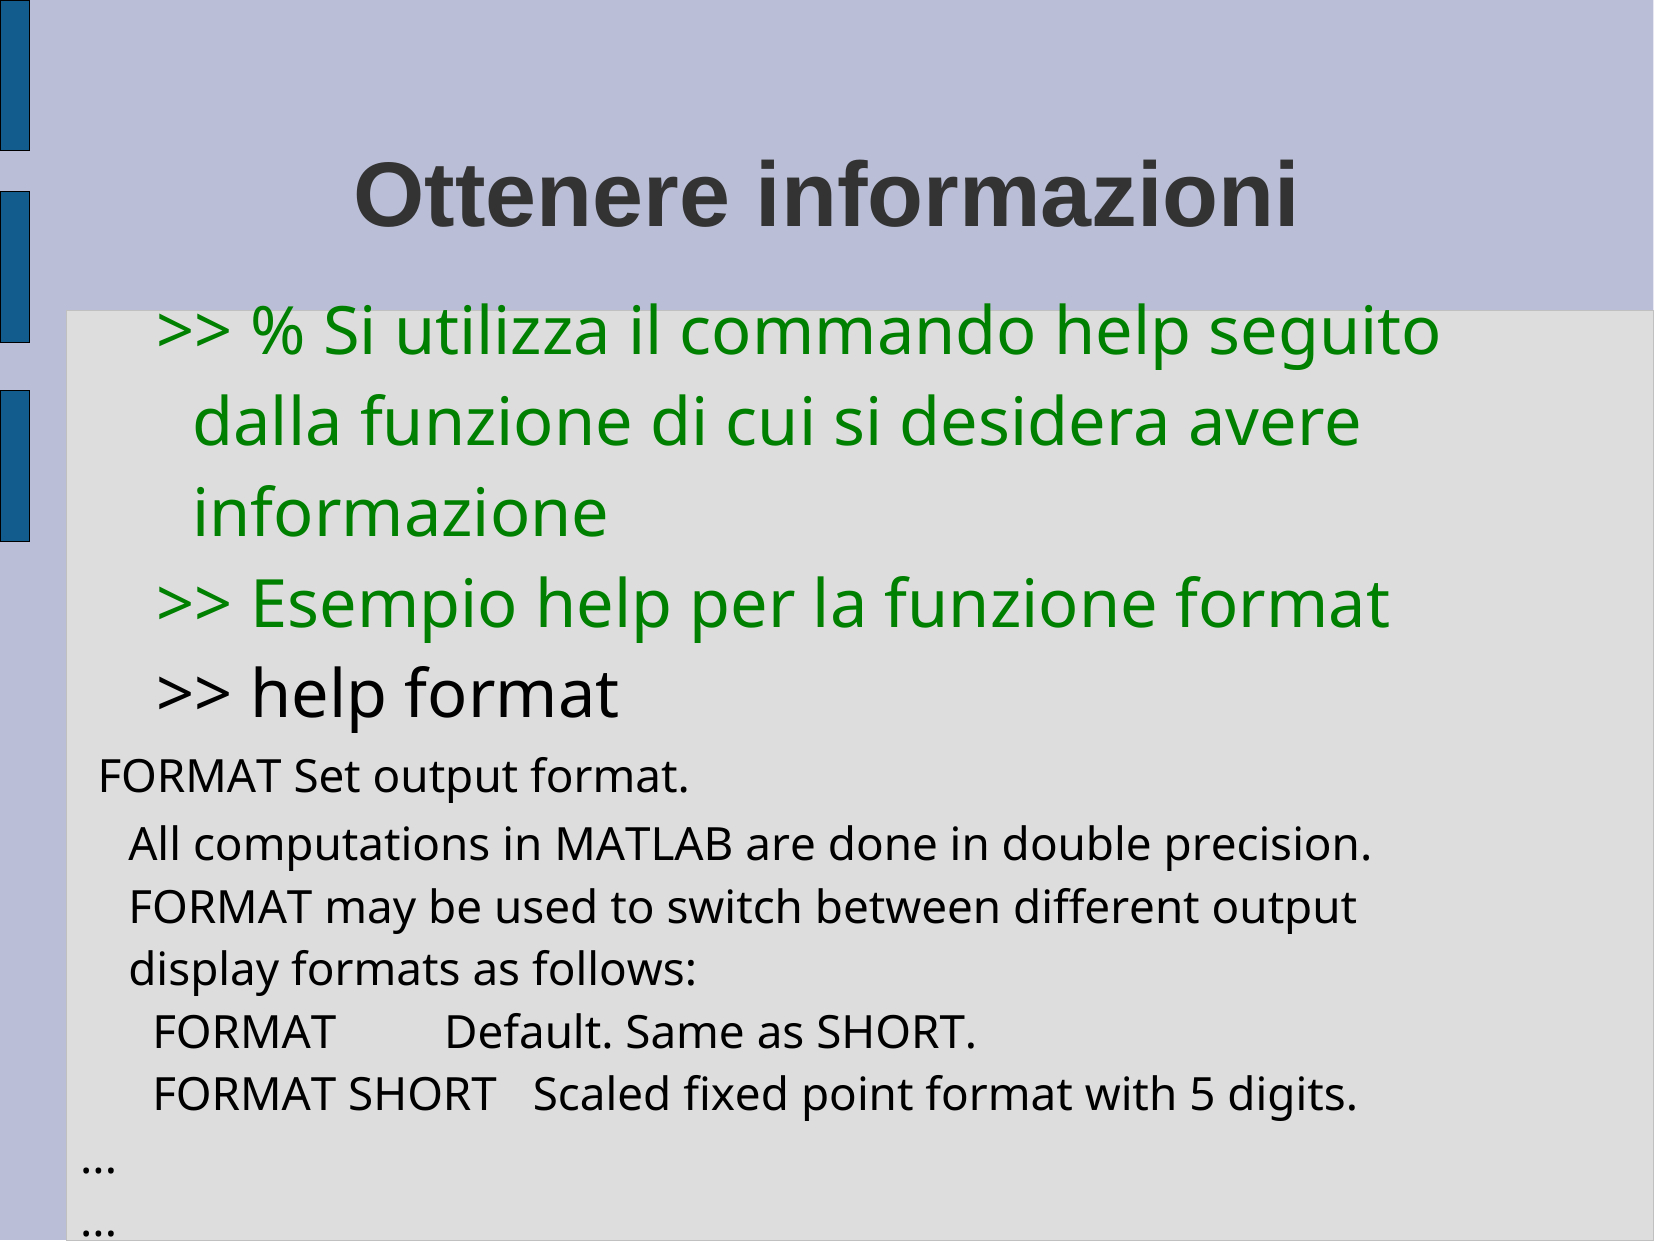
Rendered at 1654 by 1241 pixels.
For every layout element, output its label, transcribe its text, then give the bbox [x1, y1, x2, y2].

subtitle >> % Si utilizza il commando help seguito dalla funzione di cui si desidera avere informazione >> Esempio help per la funzione format >> help format [121, 317, 1534, 718]
title Ottenere informazioni [121, 98, 1534, 291]
text_box FORMAT Set output format. All computations in MATLAB are done in double precision. FORMAT may be used to switch between different output display formats as follows: FORMAT Default. Same as SHORT. FORMAT SHORT Scaled fixed point format with 5 digits. ... ... [44, 718, 1595, 1241]
